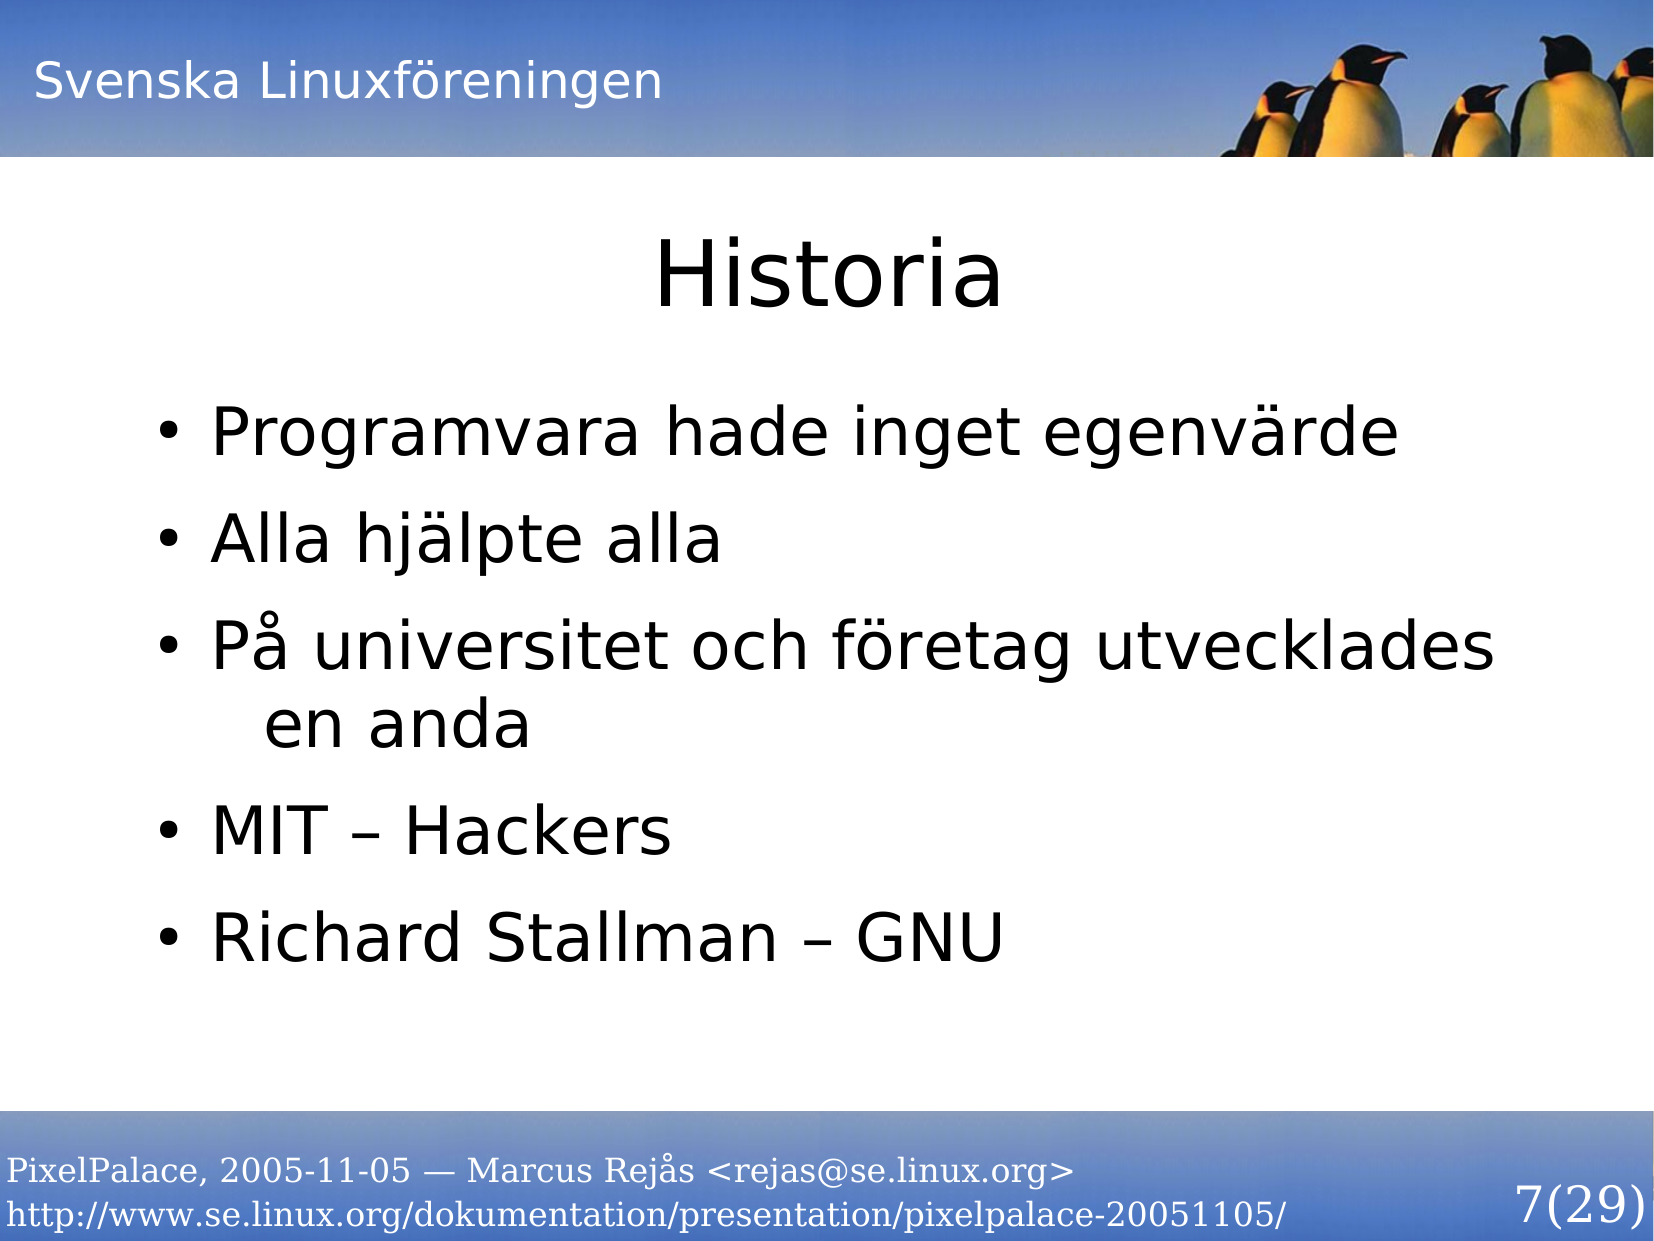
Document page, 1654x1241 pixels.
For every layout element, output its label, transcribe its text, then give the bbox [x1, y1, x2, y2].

picture [0, 0, 1654, 157]
picture [0, 1111, 1654, 1241]
list Programvara hade inget egenvärde Alla hjälpte alla På universitet och företag utvecklades en anda MIT – Hackers Richard Stallman – GNU [121, 392, 1534, 1053]
title Historia [123, 160, 1537, 389]
